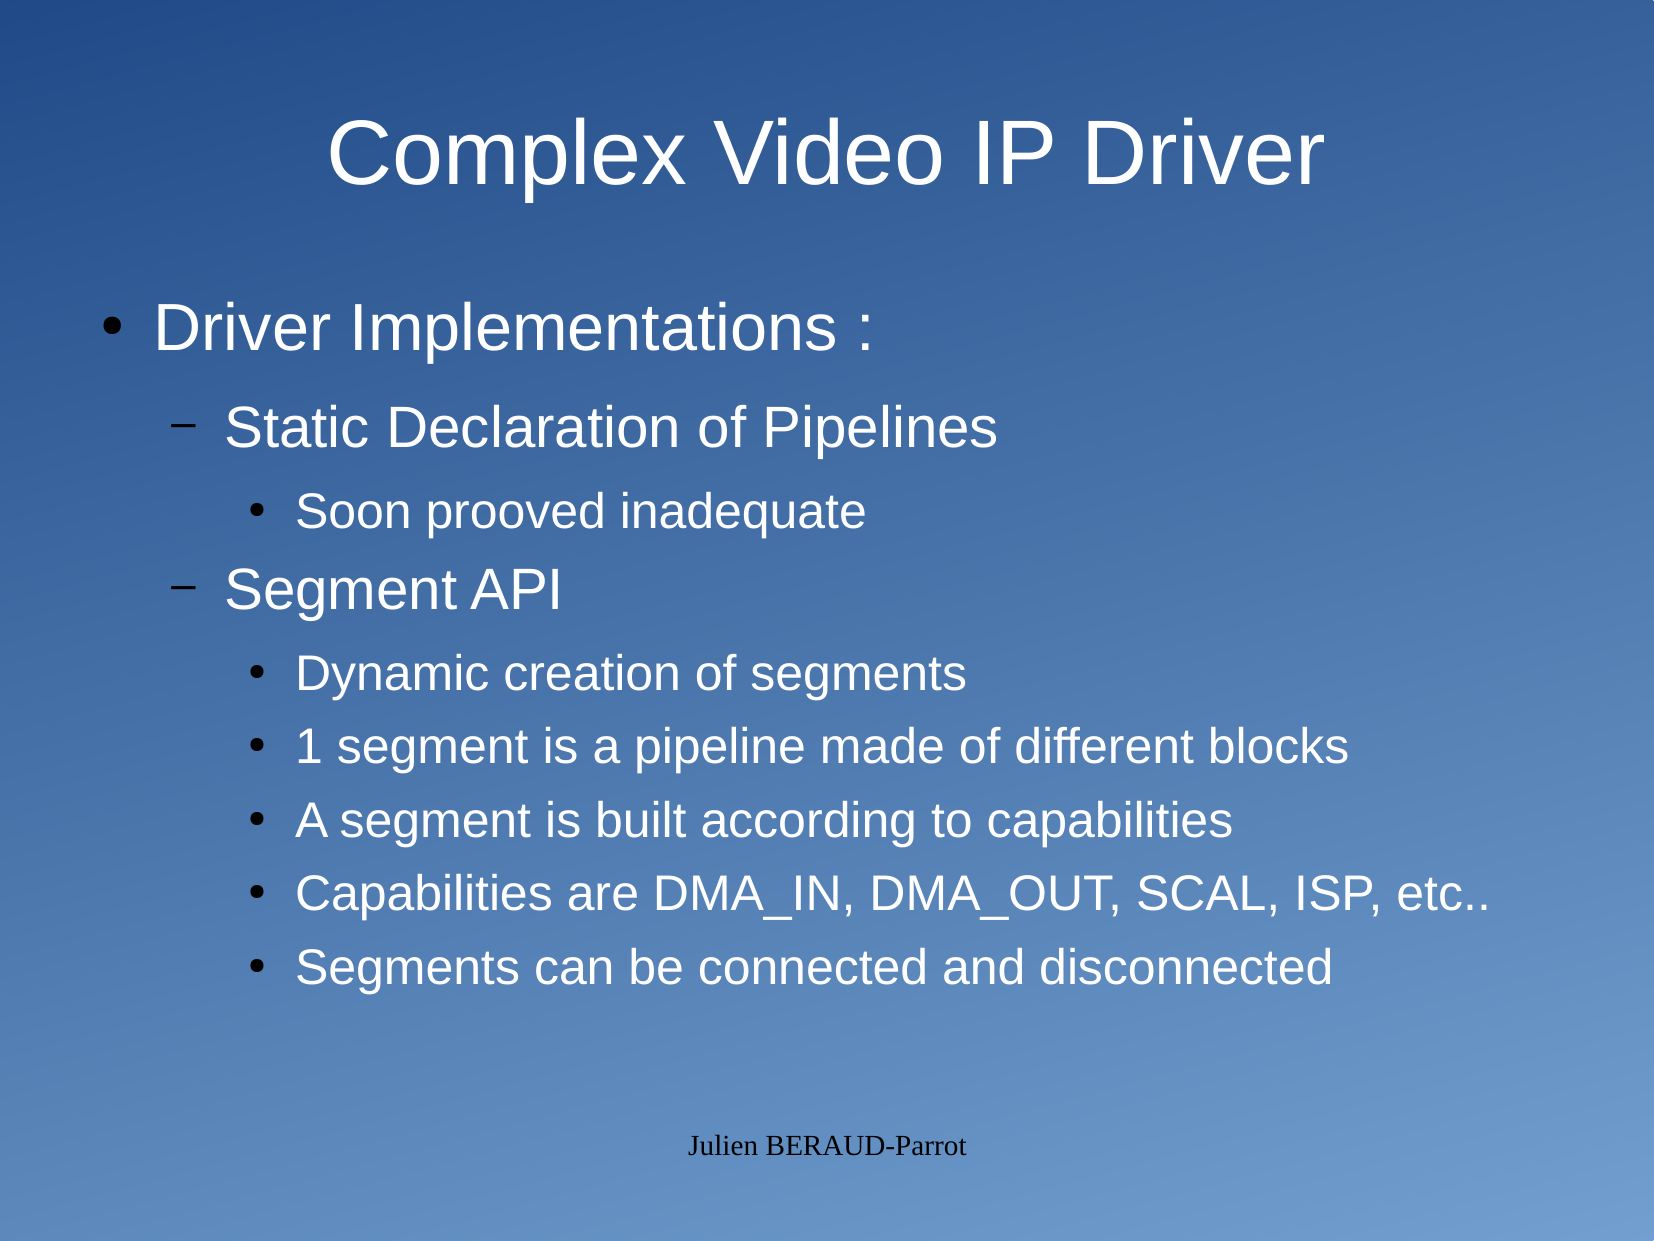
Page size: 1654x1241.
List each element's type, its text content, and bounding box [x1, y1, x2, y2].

title Complex Video IP Driver [82, 49, 1571, 257]
list Driver Implementations : Static Declaration of Pipelines Soon prooved inadequate Segment API Dynamic creation of segments 1 segment is a pipeline made of different blocks A segment is built according to capabilities Capabilities are DMA_IN, DMA_OUT, SCAL, ISP, etc.. Segments can be connected and disconnected [82, 290, 1571, 1010]
